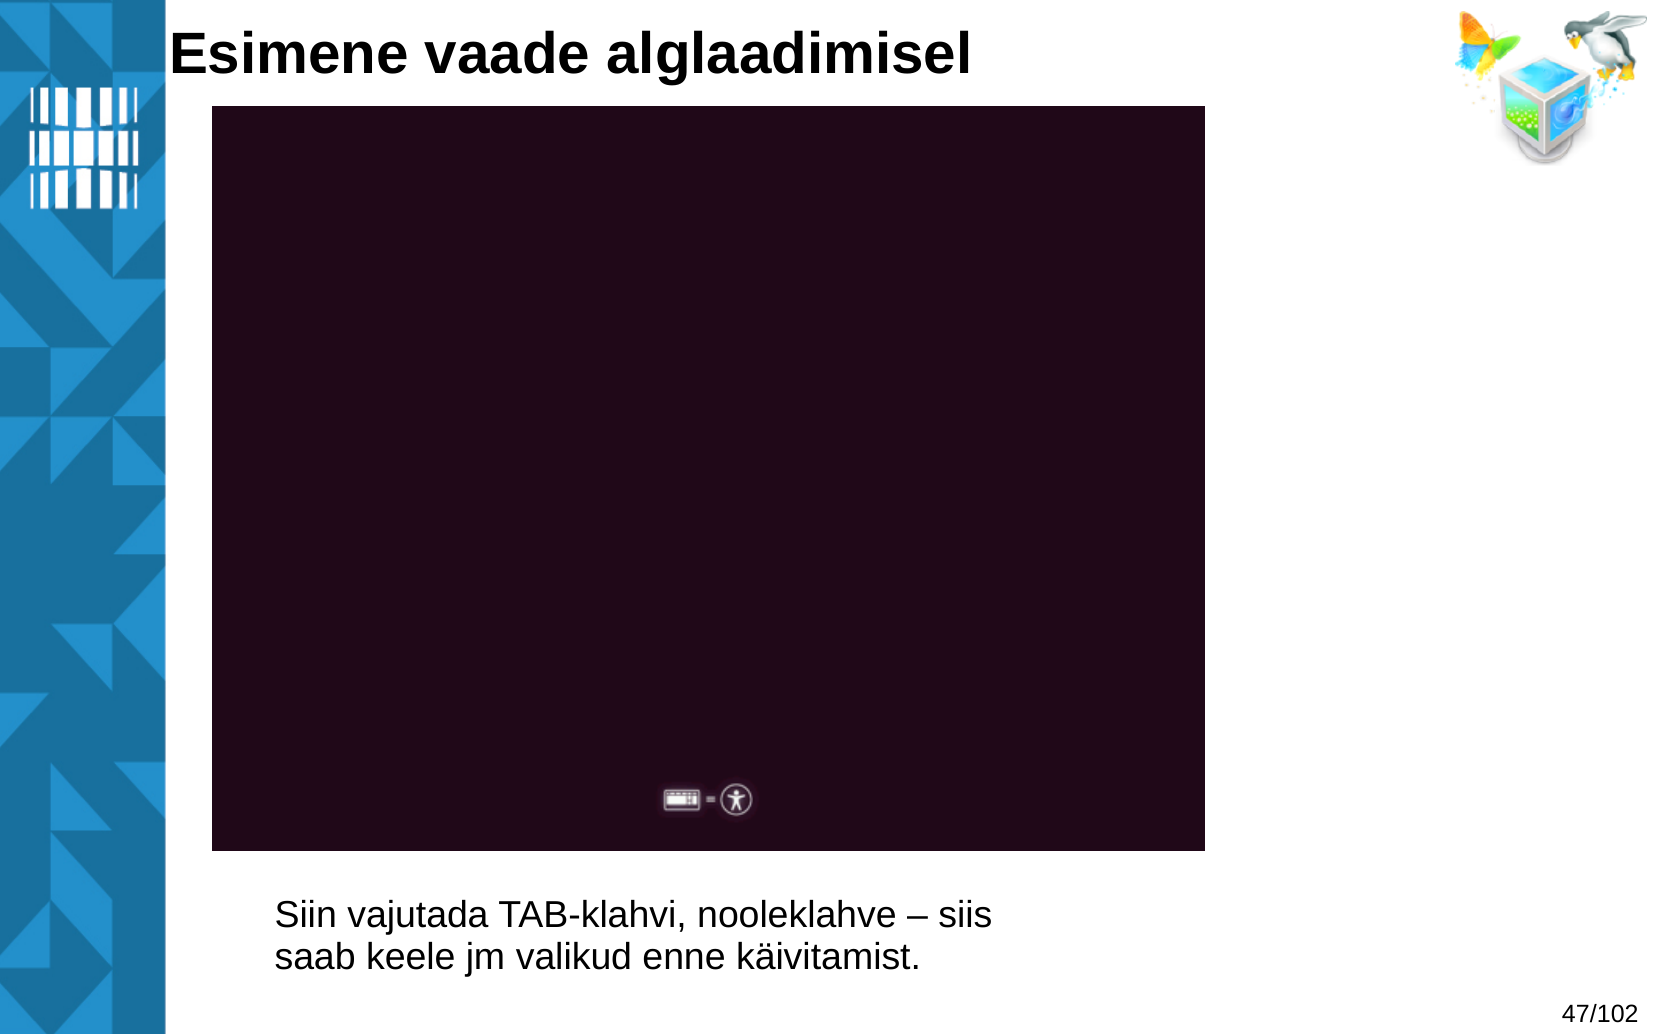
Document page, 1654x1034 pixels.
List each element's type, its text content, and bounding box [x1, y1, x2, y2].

title Esimene vaade alglaadimisel [169, 11, 1571, 95]
picture [212, 106, 1205, 851]
text_box Siin vajutada TAB-klahvi, nooleklahve – siis saab keele jm valikud enne käivitamist. [259, 885, 1028, 985]
picture [1452, 7, 1653, 166]
